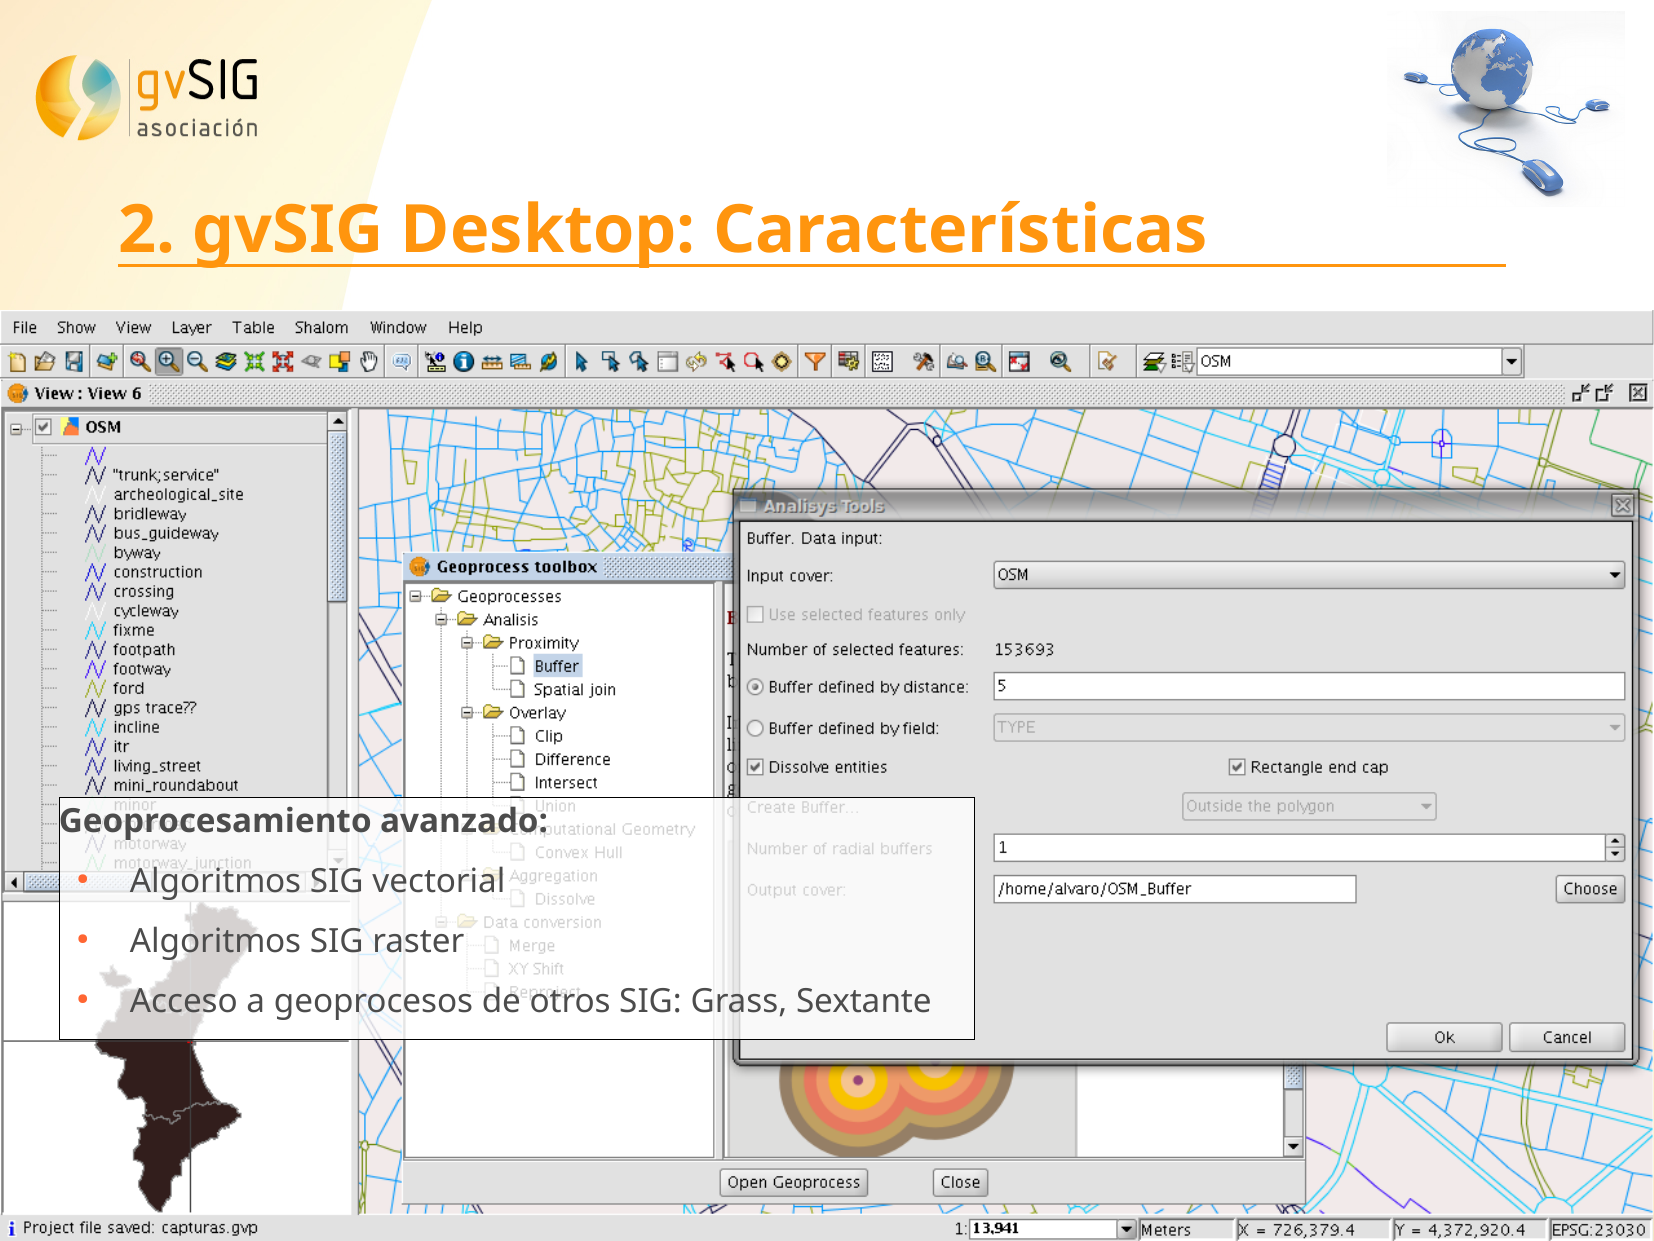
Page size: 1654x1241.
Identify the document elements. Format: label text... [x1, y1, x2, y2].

picture [0, 0, 1654, 1241]
list Geoprocesamiento avanzado: Algoritmos SIG vectorial Algoritmos SIG raster Acceso a geoprocesos de otros SIG: Grass, Sextante [59, 797, 975, 1040]
title 2. gvSIG Desktop: Características [118, 177, 1607, 276]
